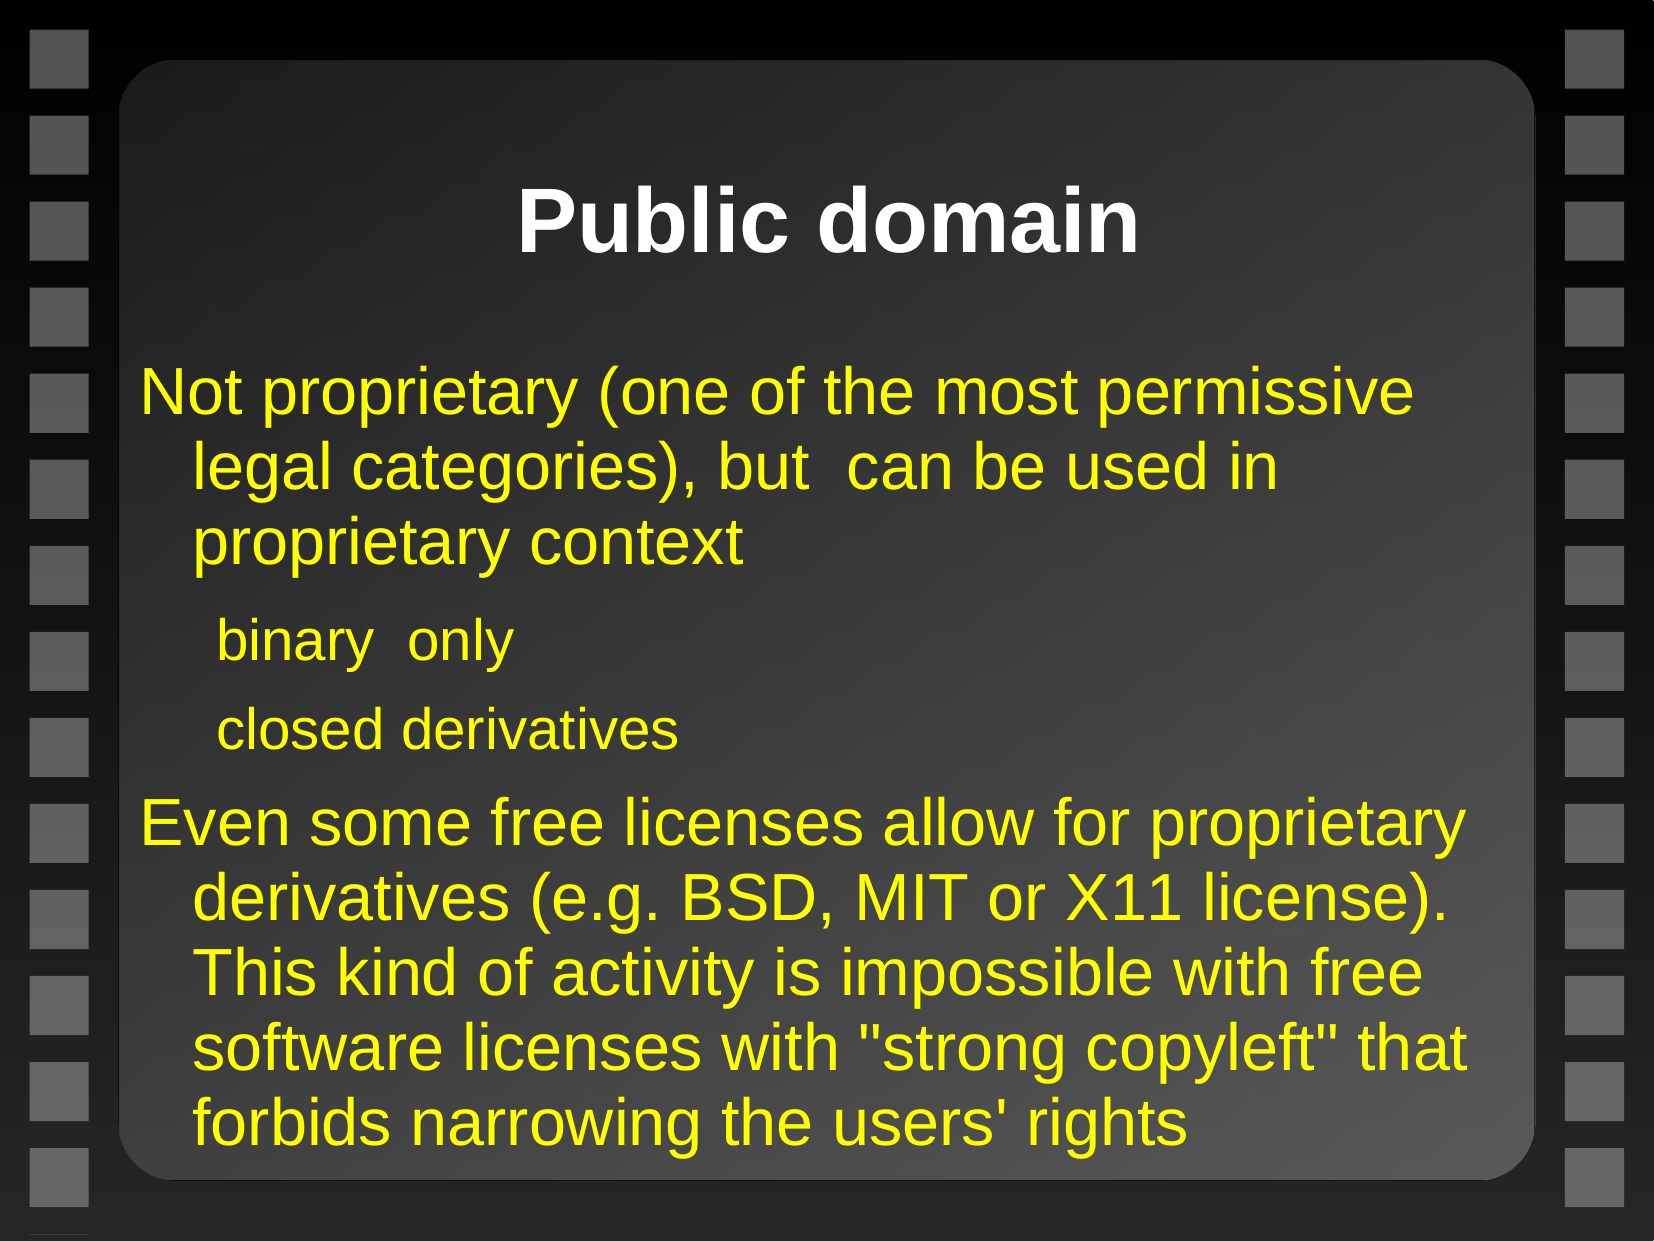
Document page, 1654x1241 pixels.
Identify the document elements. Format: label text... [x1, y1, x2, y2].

list Not proprietary (one of the most permissive legal categories), but can be used in proprietary context binary only closed derivatives Even some free licenses allow for proprietary derivatives (e.g. BSD, MIT or X11 license). This kind of activity is impossible with free software licenses with "strong copyleft" that forbids narrowing the users' rights [121, 354, 1534, 1160]
title Public domain [123, 117, 1536, 325]
